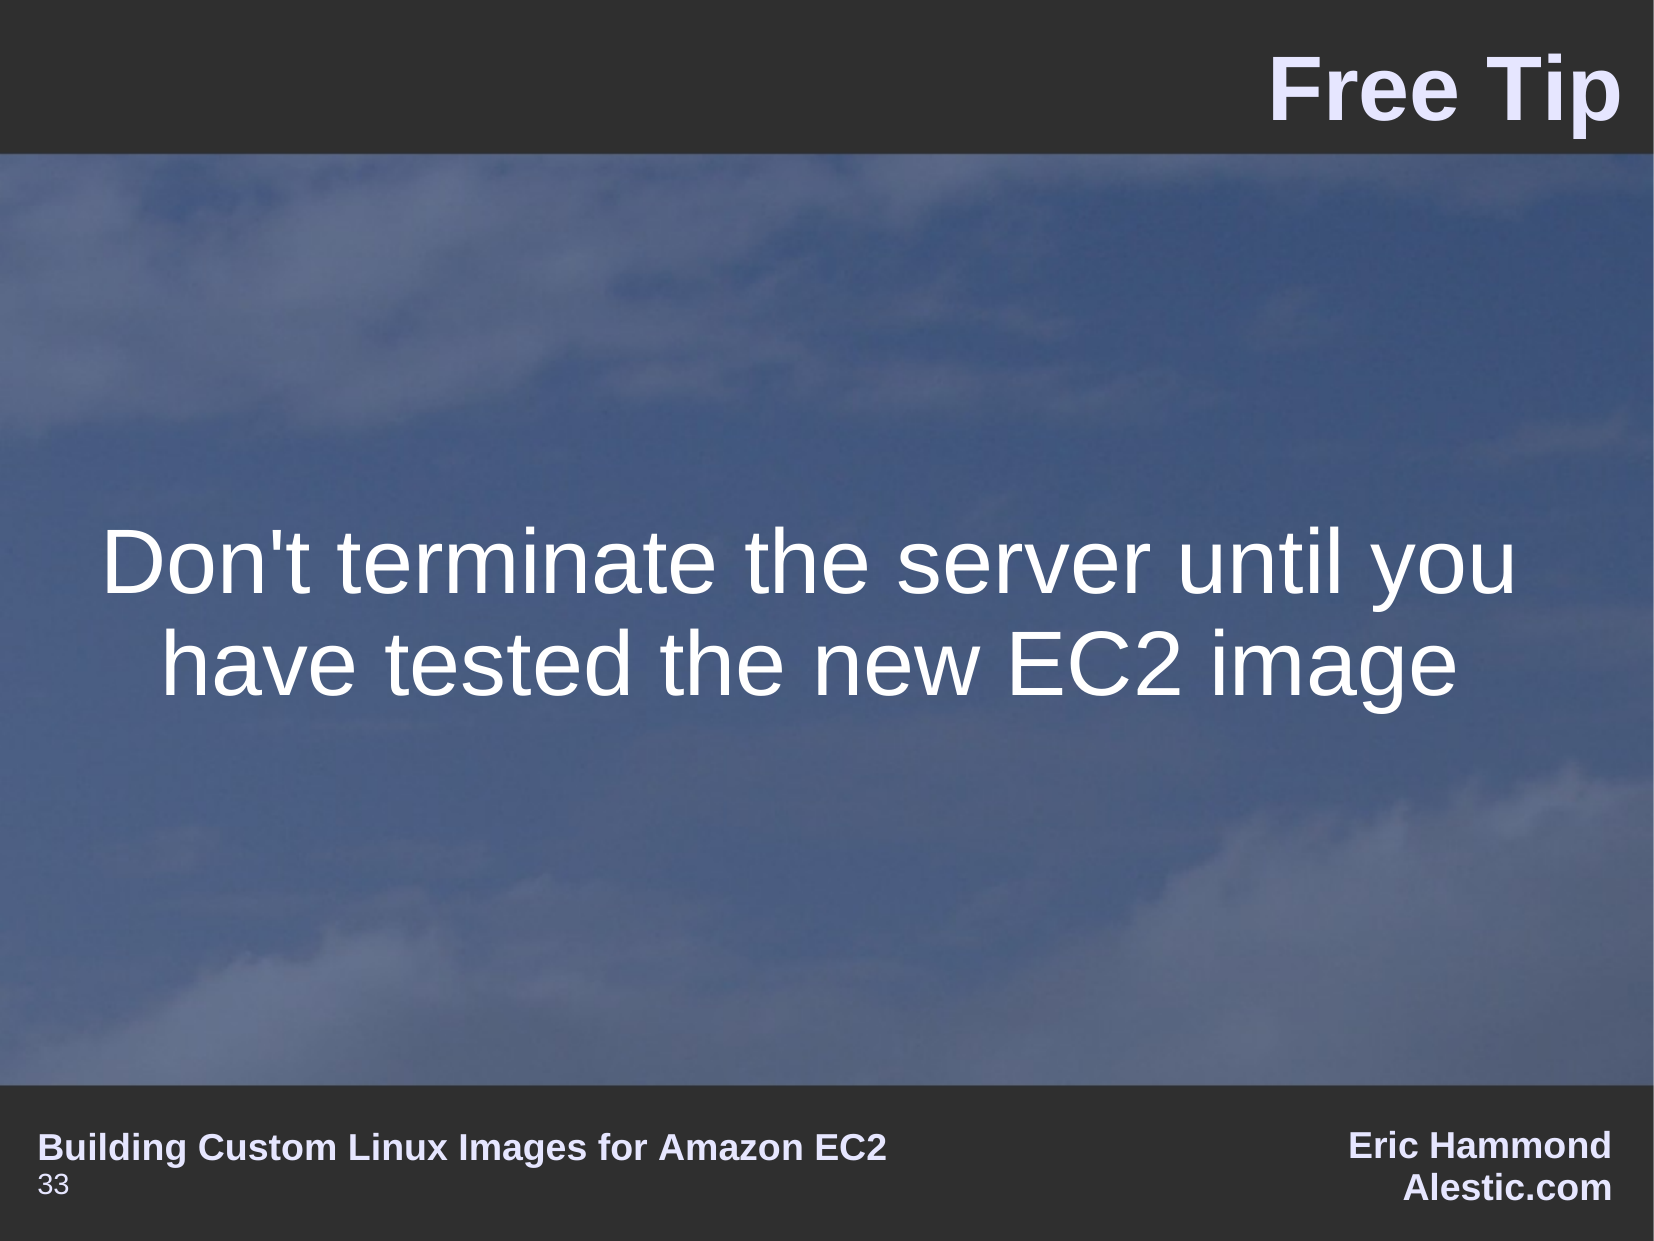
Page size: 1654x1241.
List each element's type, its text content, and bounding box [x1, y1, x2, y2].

list Don't terminate the server until you have tested the new EC2 image [29, 177, 1625, 1049]
title Eric Hammond Alestic.com [1299, 1092, 1613, 1241]
picture [0, 0, 1654, 1241]
title Free Tip [29, 29, 1625, 148]
